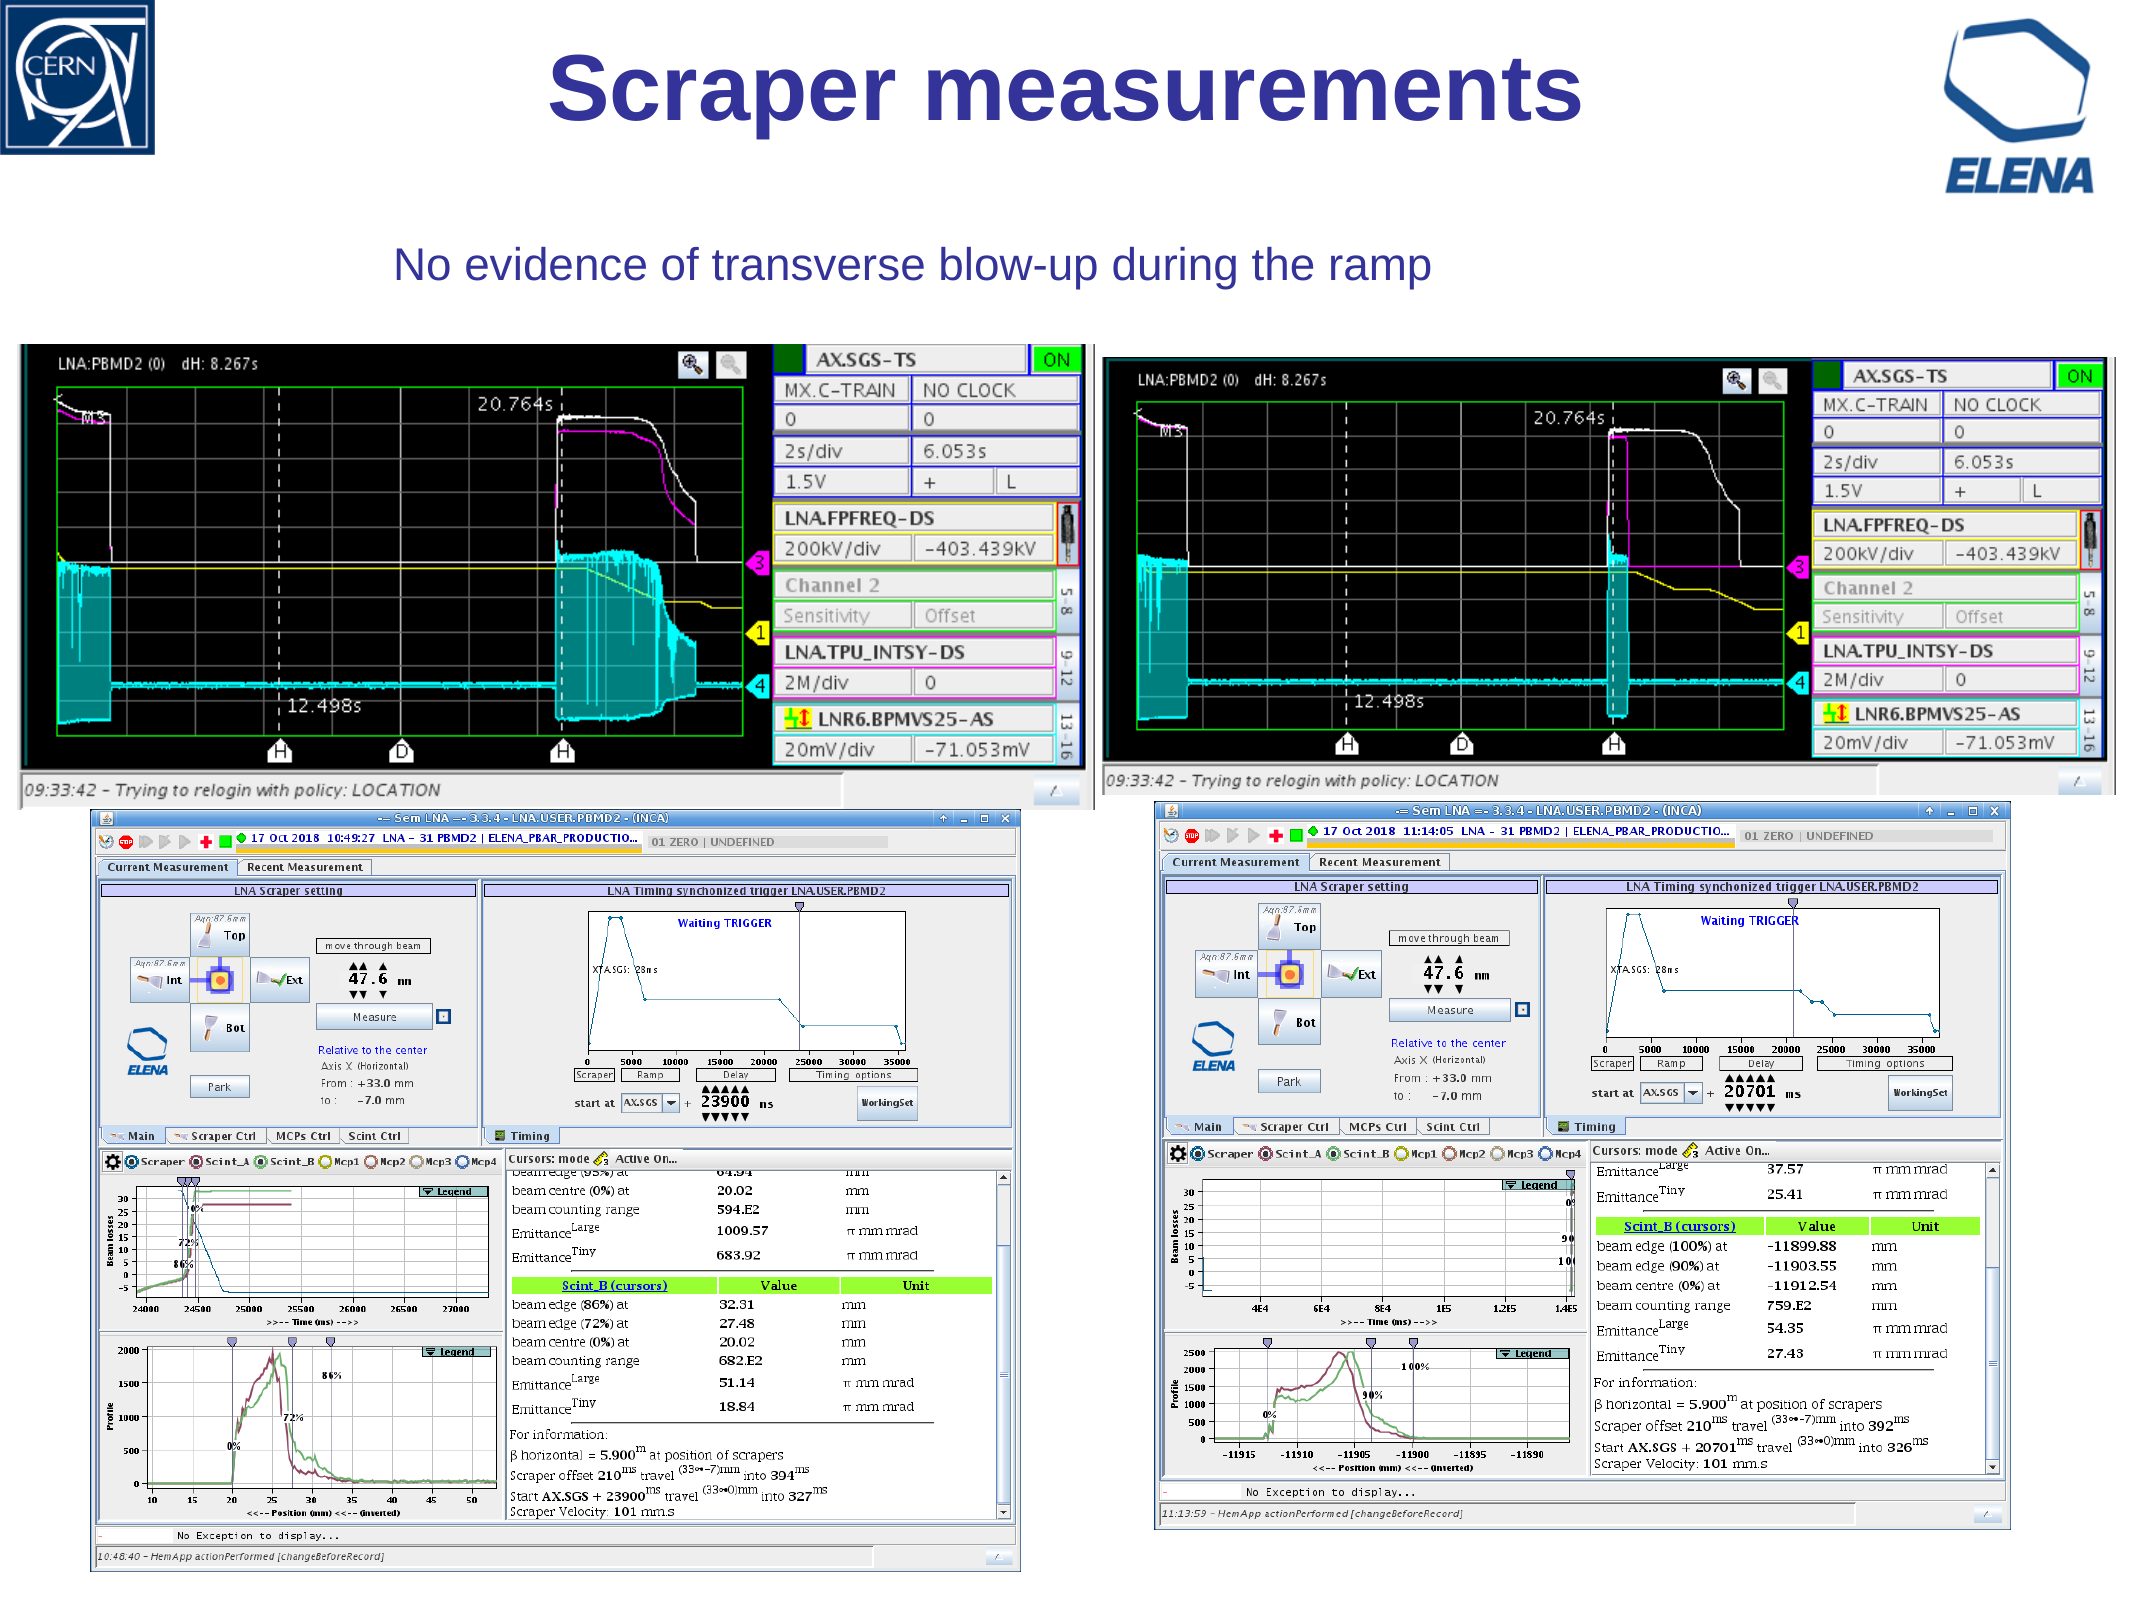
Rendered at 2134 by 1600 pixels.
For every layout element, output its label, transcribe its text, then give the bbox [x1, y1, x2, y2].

picture [1154, 801, 2011, 1531]
text_box No evidence of transverse blow-up during the ramp [378, 227, 1666, 352]
title Scraper measurements [208, 10, 1924, 156]
picture [17, 344, 1096, 1572]
picture [0, 0, 155, 155]
picture [1102, 357, 2116, 796]
picture [1924, 10, 2117, 206]
